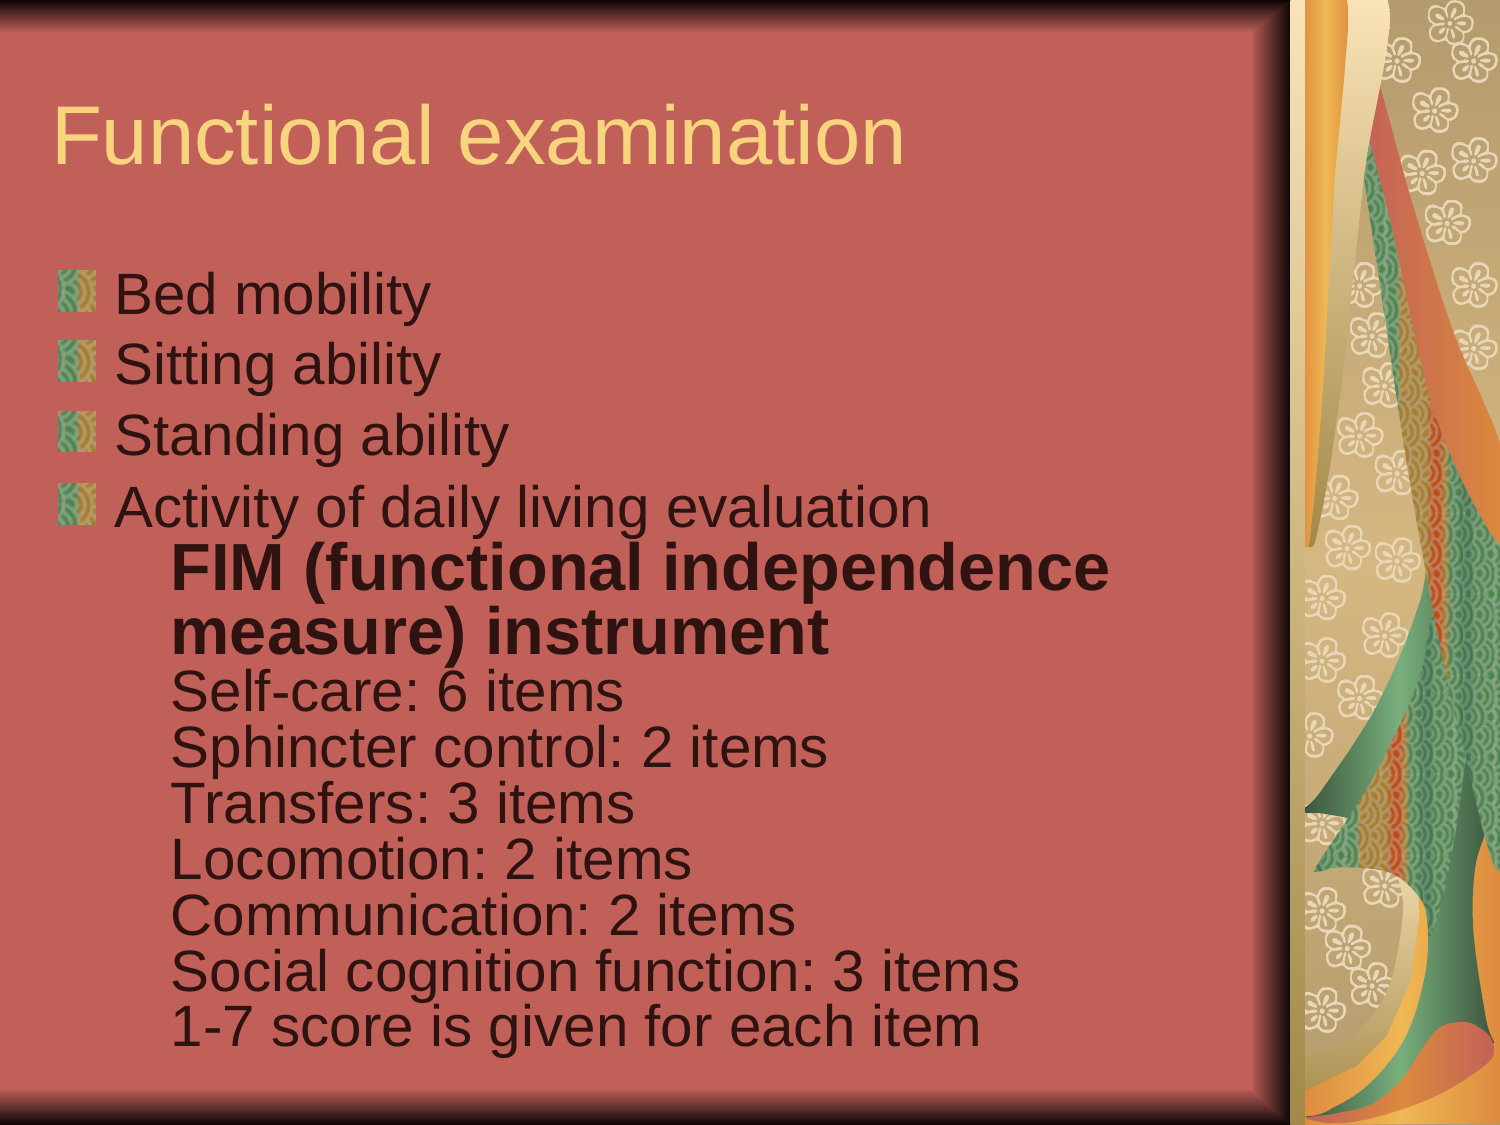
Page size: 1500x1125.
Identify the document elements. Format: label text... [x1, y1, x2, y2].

title Functional examination [35, 37, 1263, 225]
list Bed mobility Sitting ability Standing ability Activity of daily living evaluation FIM (functional independence measure) instrument Self-care: 6 items Sphincter control: 2 items Transfers: 3 items Locomotion: 2 items Communication: 2 items Social cognition function: 3 items 1-7 score is given for each item [43, 262, 1255, 1083]
